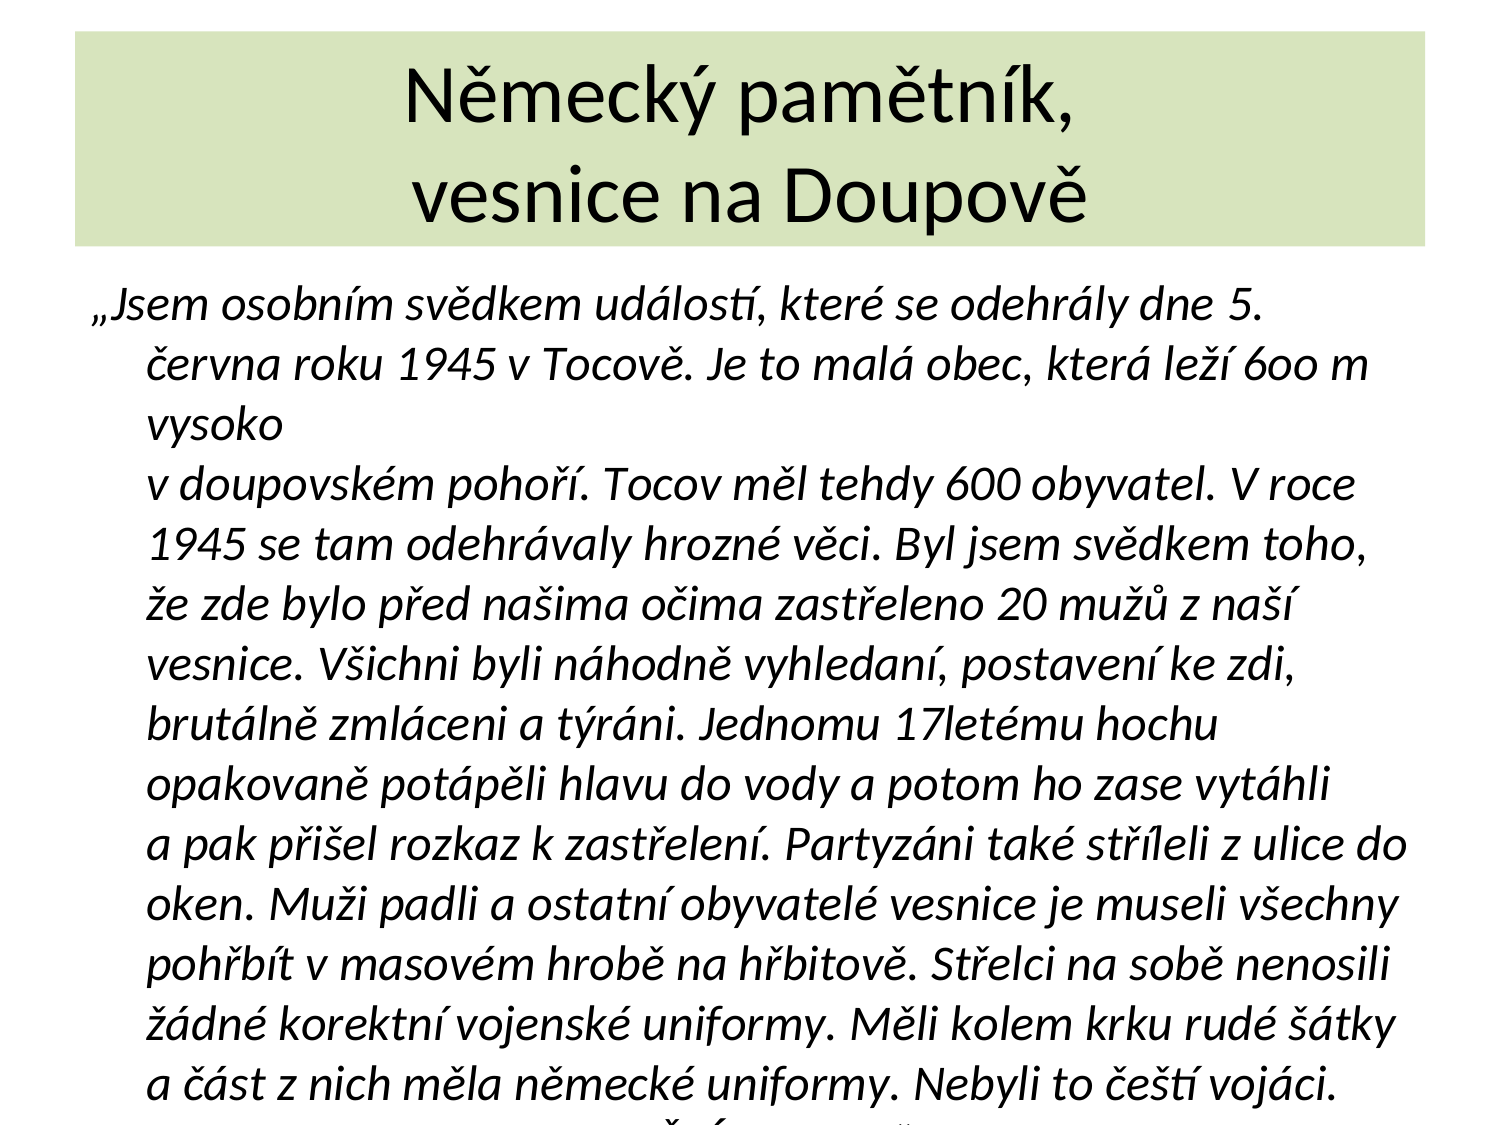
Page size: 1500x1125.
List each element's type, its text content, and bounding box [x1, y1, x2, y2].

title Německý pamětník, vesnice na Doupově [75, 31, 1426, 247]
text_box . [512, 1042, 988, 1103]
list „Jsem osobním svědkem událostí, které se odehrály dne 5. června roku 1945 v Tocově. Je to malá obec, která leží 6oo m vysoko v doupovském pohoří. Tocov měl tehdy 600 obyvatel. V roce 1945 se tam odehrávaly hrozné věci. Byl jsem svědkem toho, že zde bylo před našima očima zastřeleno 20 mužů z naší vesnice. Všichni byli náhodně vyhledaní, postavení ke zdi, brutálně zmláceni a týráni. Jednomu 17letému hochu opakovaně potápěli hlavu do vody a potom ho zase vytáhli a pak přišel rozkaz k zastřelení. Partyzáni také stříleli z ulice do oken. Muži padli a ostatní obyvatelé vesnice je museli všechny pohřbít v masovém hrobě na hřbitově. Střelci na sobě nenosili žádné korektní vojenské uniformy. Měli kolem krku rudé šátky a část z nich měla německé uniformy. Nebyli to čeští vojáci. Sami se nazývali REVOLUČNÍ GARDY.“ [75, 262, 1426, 1125]
